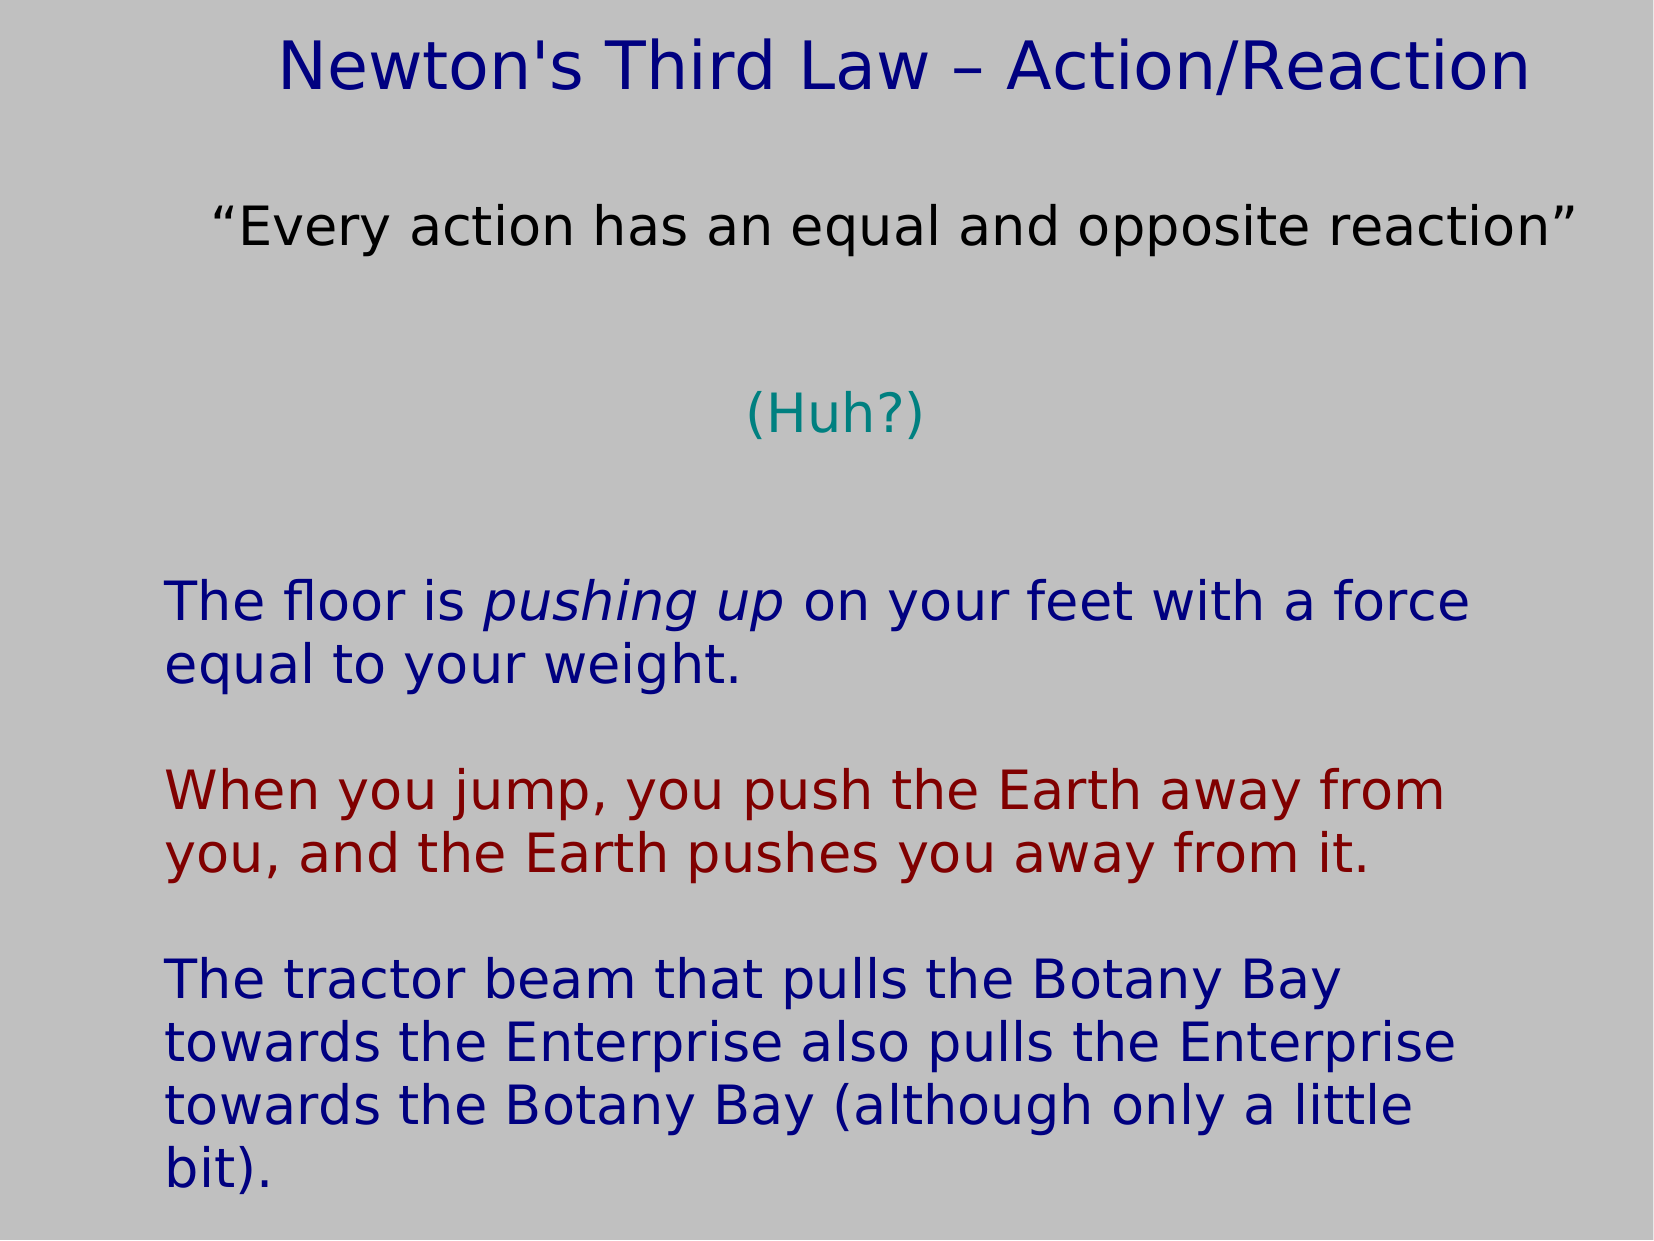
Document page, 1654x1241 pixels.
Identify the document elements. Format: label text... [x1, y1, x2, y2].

text_box “Every action has an equal and opposite reaction” [195, 187, 1459, 266]
text_box Newton's Third Law – Action/Reaction [262, 19, 1422, 113]
text_box (Huh?) [730, 375, 923, 453]
text_box The floor is pushing up on your feet with a force equal to your weight. When you jump, you push the Earth away from you, and the Earth pushes you away from it. The tractor beam that pulls the Botany Bay towards the Enterprise also pulls the Enterprise towards the Botany Bay (although only a little bit). [150, 562, 1507, 1208]
